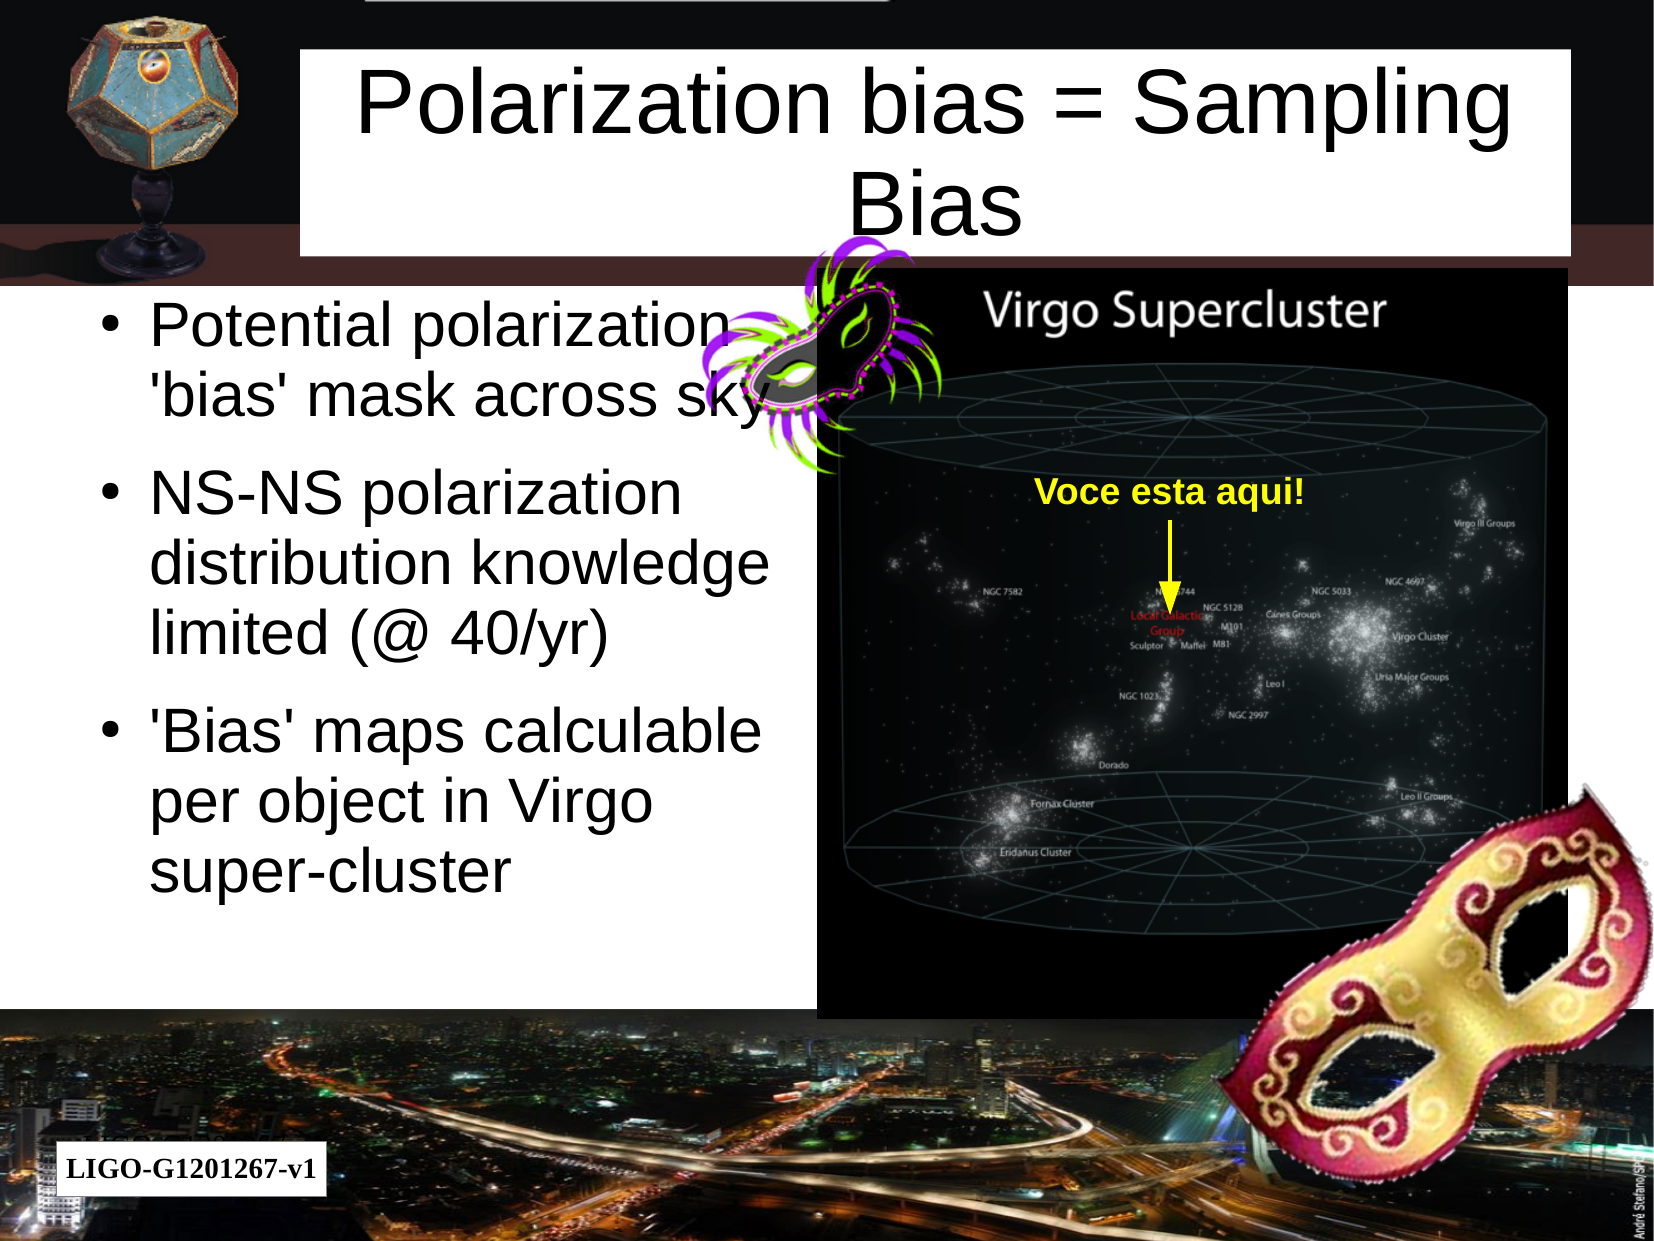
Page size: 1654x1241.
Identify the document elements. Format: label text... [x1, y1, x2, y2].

title Polarization bias = Sampling Bias [300, 49, 1571, 257]
picture [0, 0, 1654, 1241]
text_box Voce esta aqui! [1019, 462, 1335, 520]
list Potential polarization 'bias' mask across sky NS-NS polarization distribution knowledge limited (@ 40/yr) 'Bias' maps calculable per object in Virgo super-cluster [82, 290, 793, 1010]
